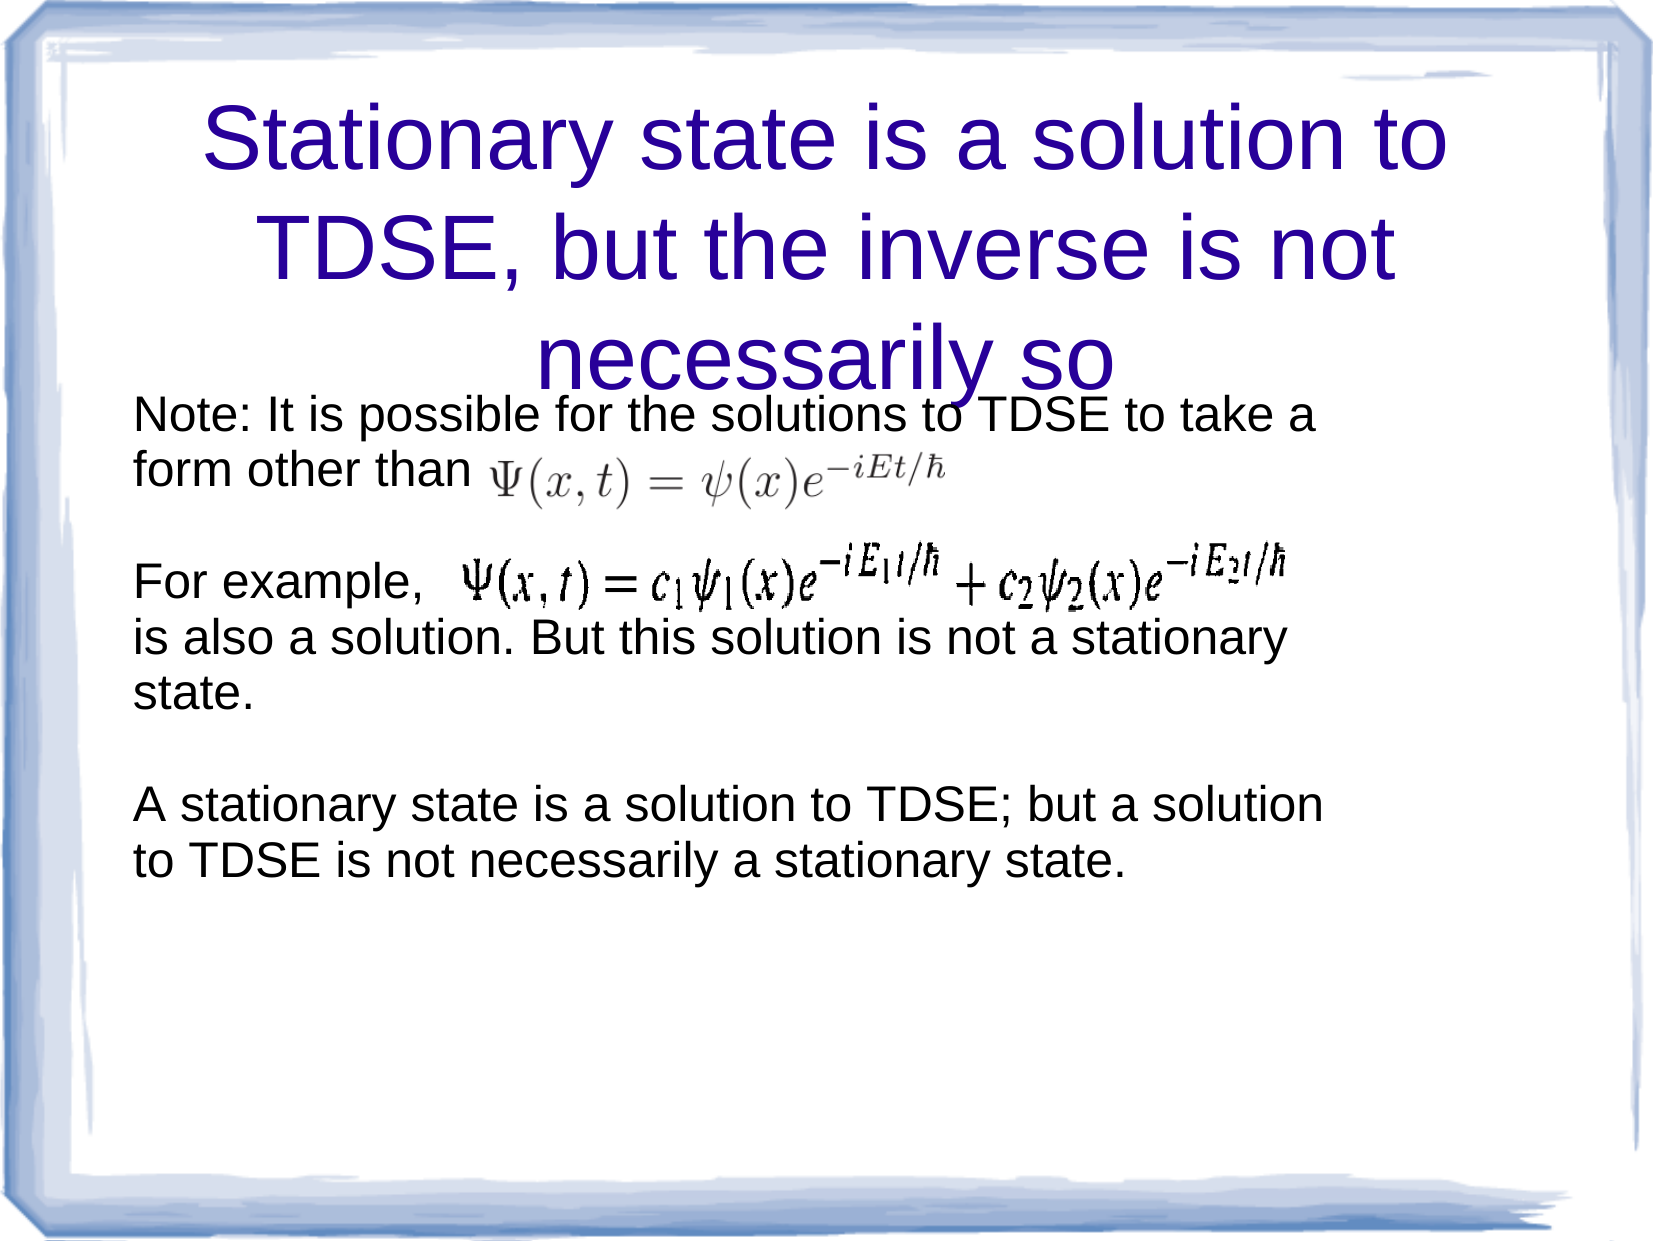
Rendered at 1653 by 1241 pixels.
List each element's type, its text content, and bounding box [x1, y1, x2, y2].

subtitle [117, 324, 1571, 1144]
text_box Note: It is possible for the solutions to TDSE to take a form other than For example, is also a solution. But this solution is not a stationary state. A stationary state is a solution to TDSE; but a solution to TDSE is not necessarily a stationary state. [118, 379, 1348, 916]
title Stationary state is a solution to TDSE, but the inverse is not necessarily so [118, 71, 1535, 324]
picture [0, 0, 1653, 1241]
